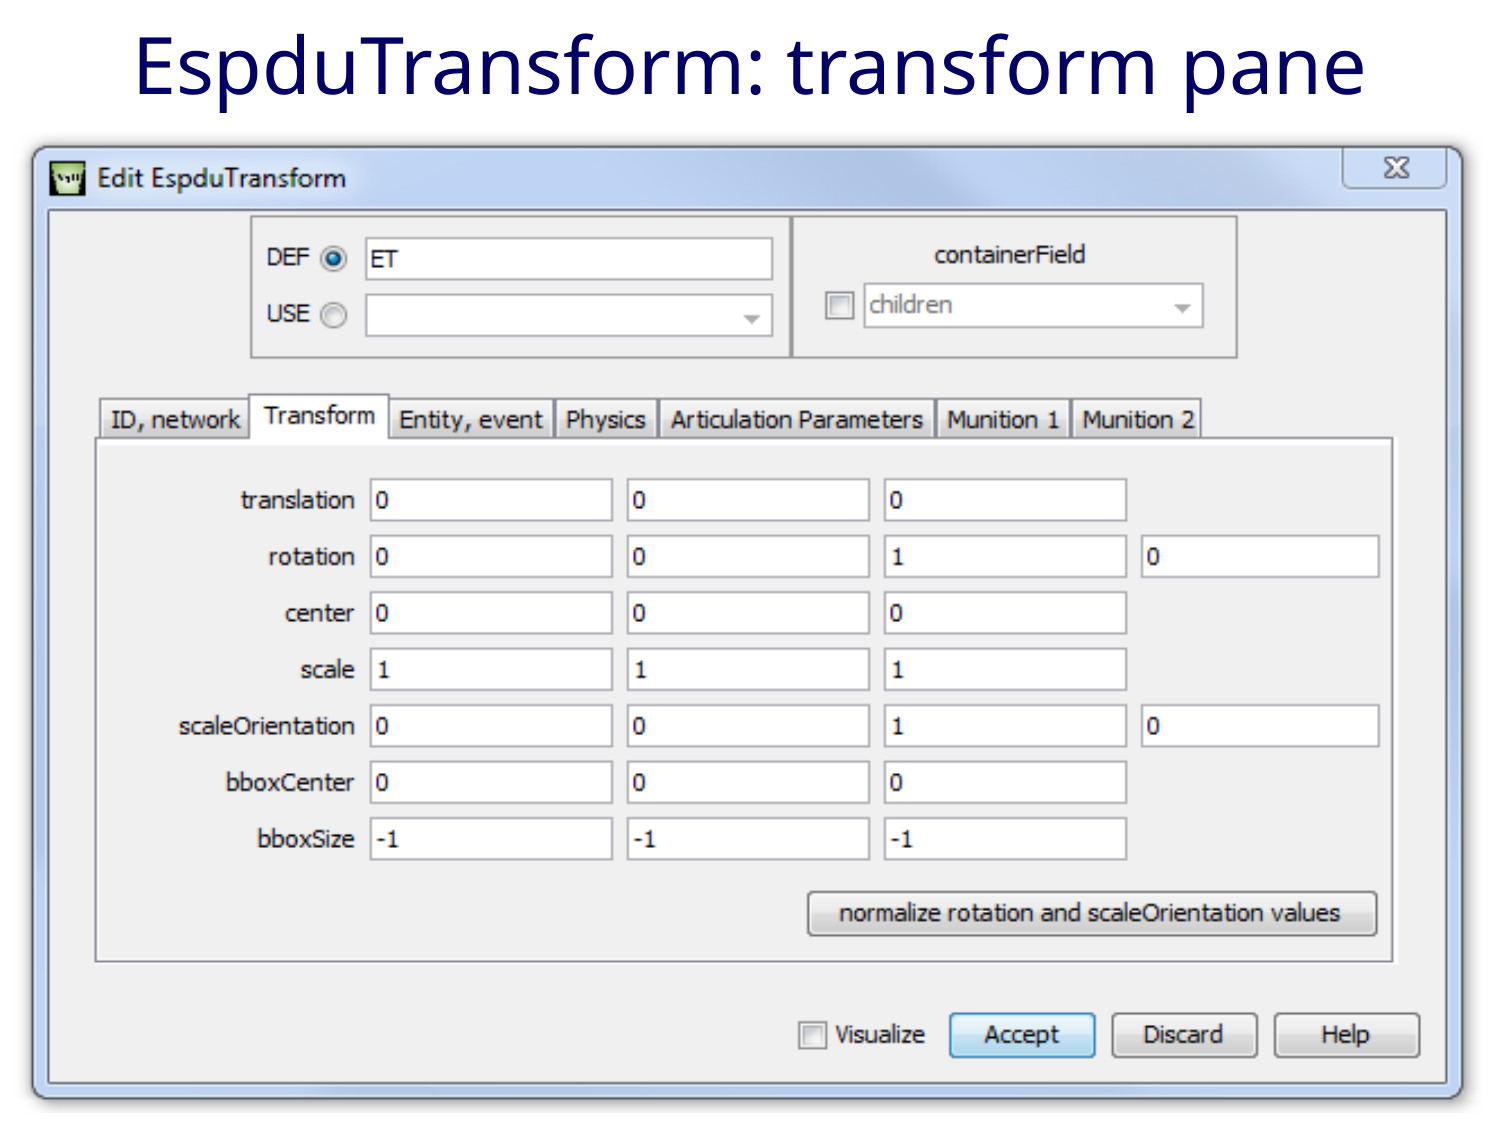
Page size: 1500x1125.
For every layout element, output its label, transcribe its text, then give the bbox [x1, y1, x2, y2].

picture [14, 129, 1482, 1113]
title EspduTransform: transform pane [112, 2, 1388, 126]
